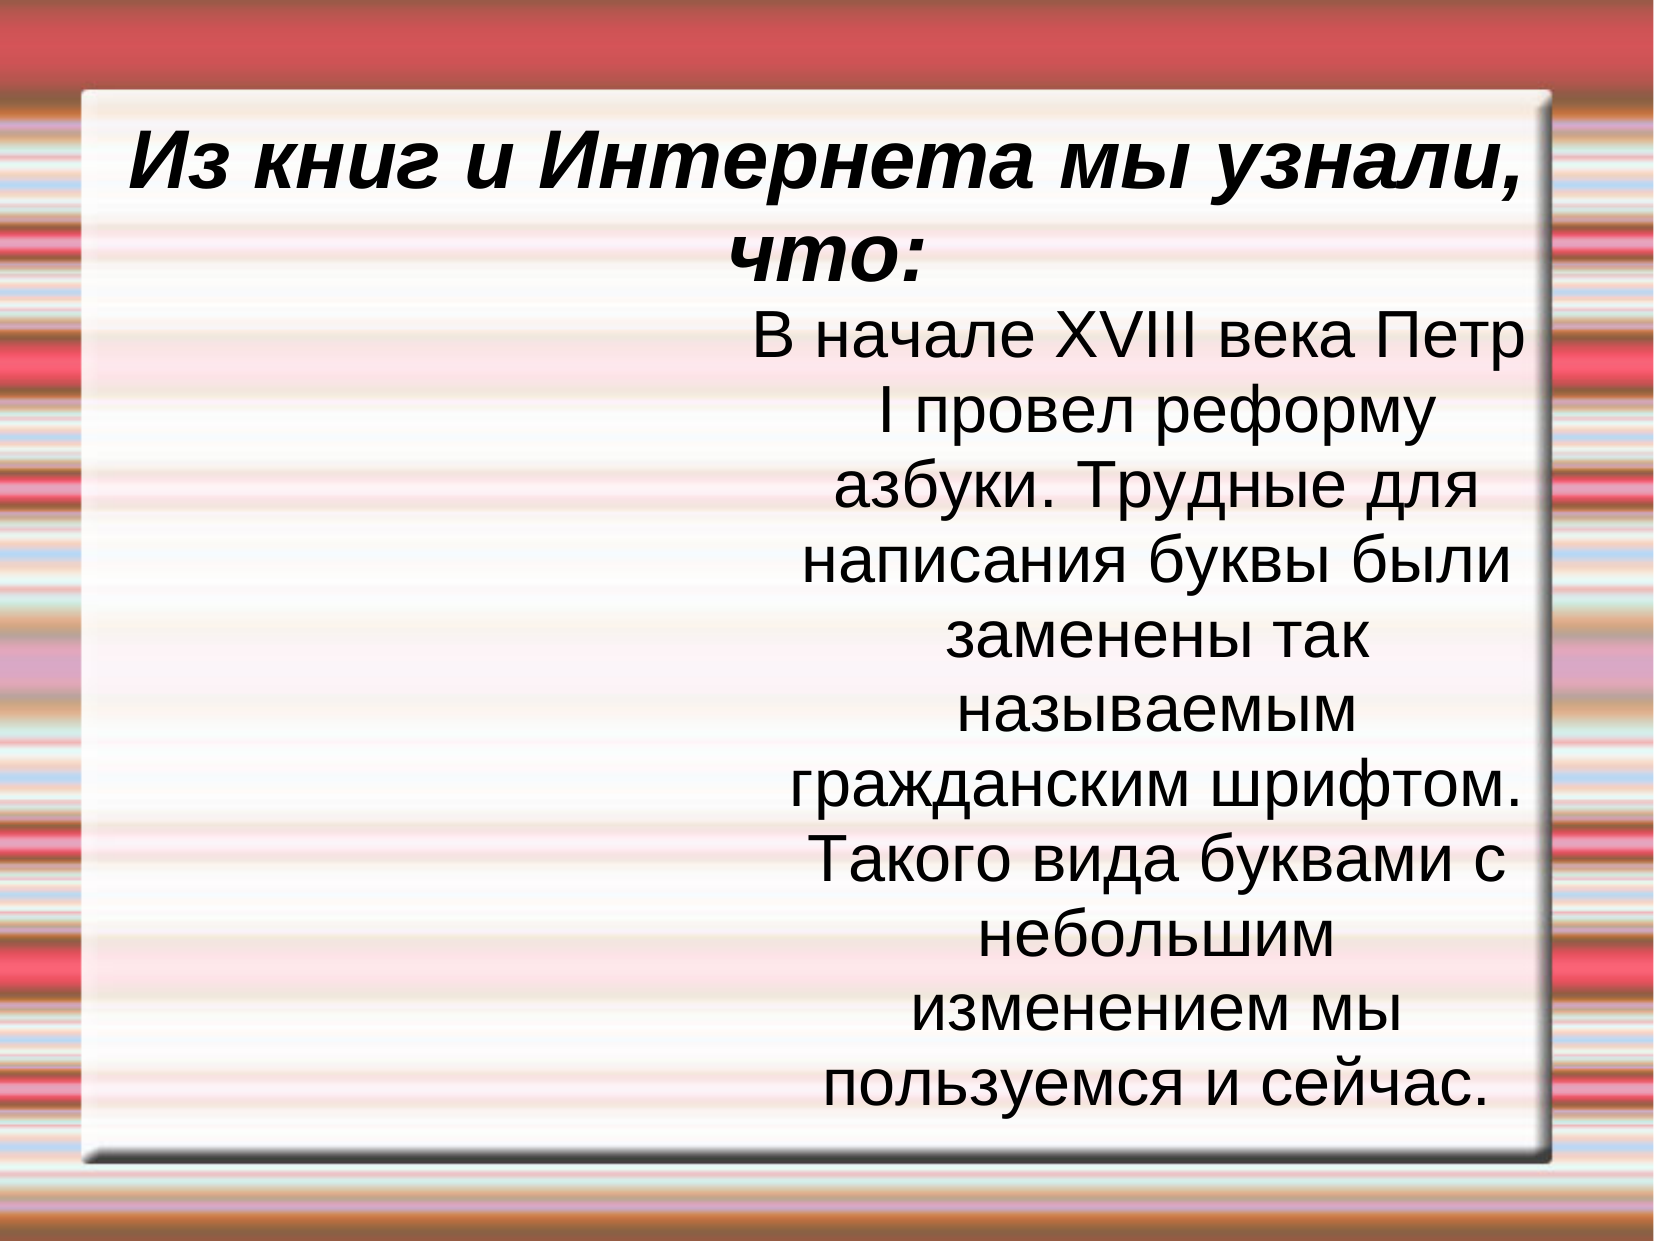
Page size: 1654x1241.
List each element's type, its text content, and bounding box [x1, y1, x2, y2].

subtitle В начале XVIII века Петр I провел реформу азбуки. Трудные для написания буквы были заменены так называемым гражданским шрифтом. Такого вида буквами с небольшим изменением мы пользуемся и сейчас. [709, 295, 1536, 1123]
picture [0, 0, 1654, 1241]
title Из книг и Интернета мы узнали, что: [121, 110, 1534, 295]
